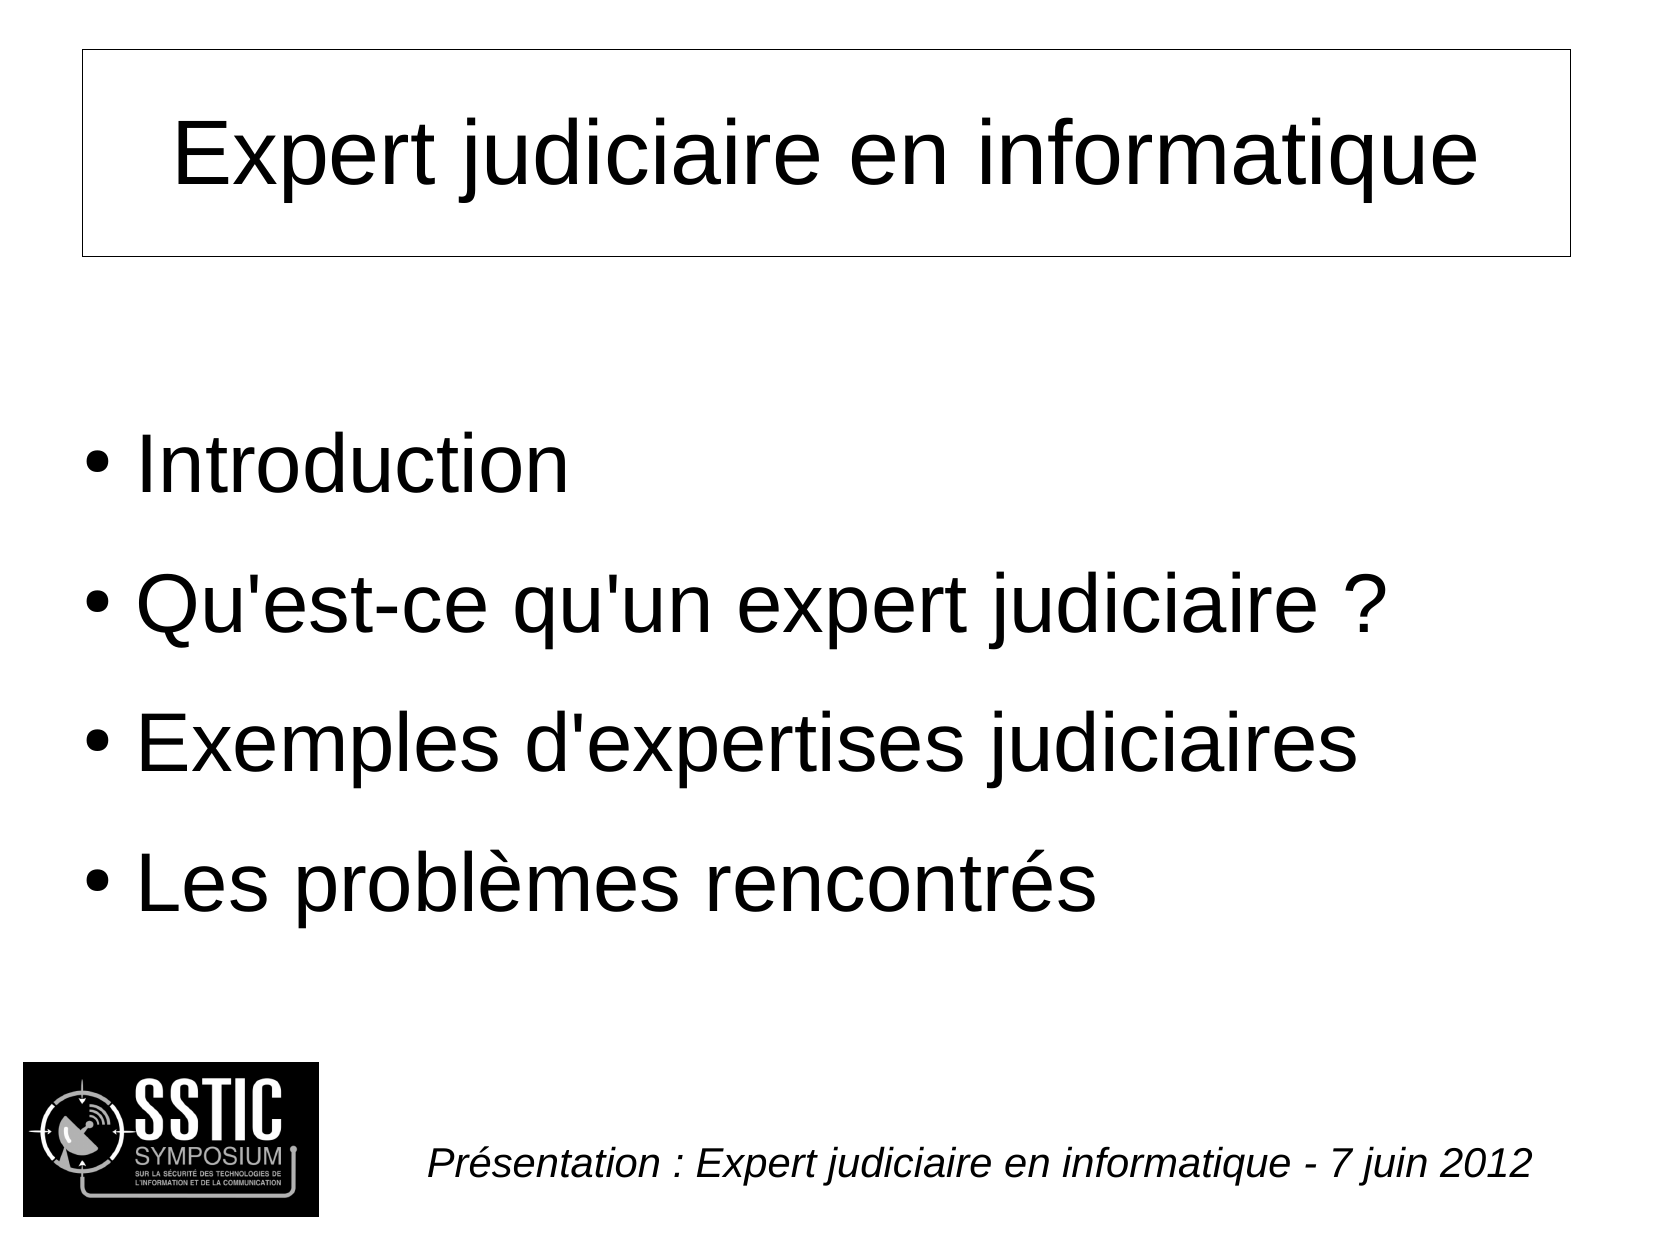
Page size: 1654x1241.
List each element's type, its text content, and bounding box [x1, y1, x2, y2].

title Expert judiciaire en informatique [82, 49, 1571, 257]
text_box Présentation : Expert judiciaire en informatique - 7 juin 2012 [377, 1110, 1583, 1217]
subtitle Introduction Qu'est-ce qu'un expert judiciaire ? Exemples d'expertises judiciaires Les problèmes rencontrés [82, 290, 1538, 1010]
picture [23, 1062, 319, 1217]
